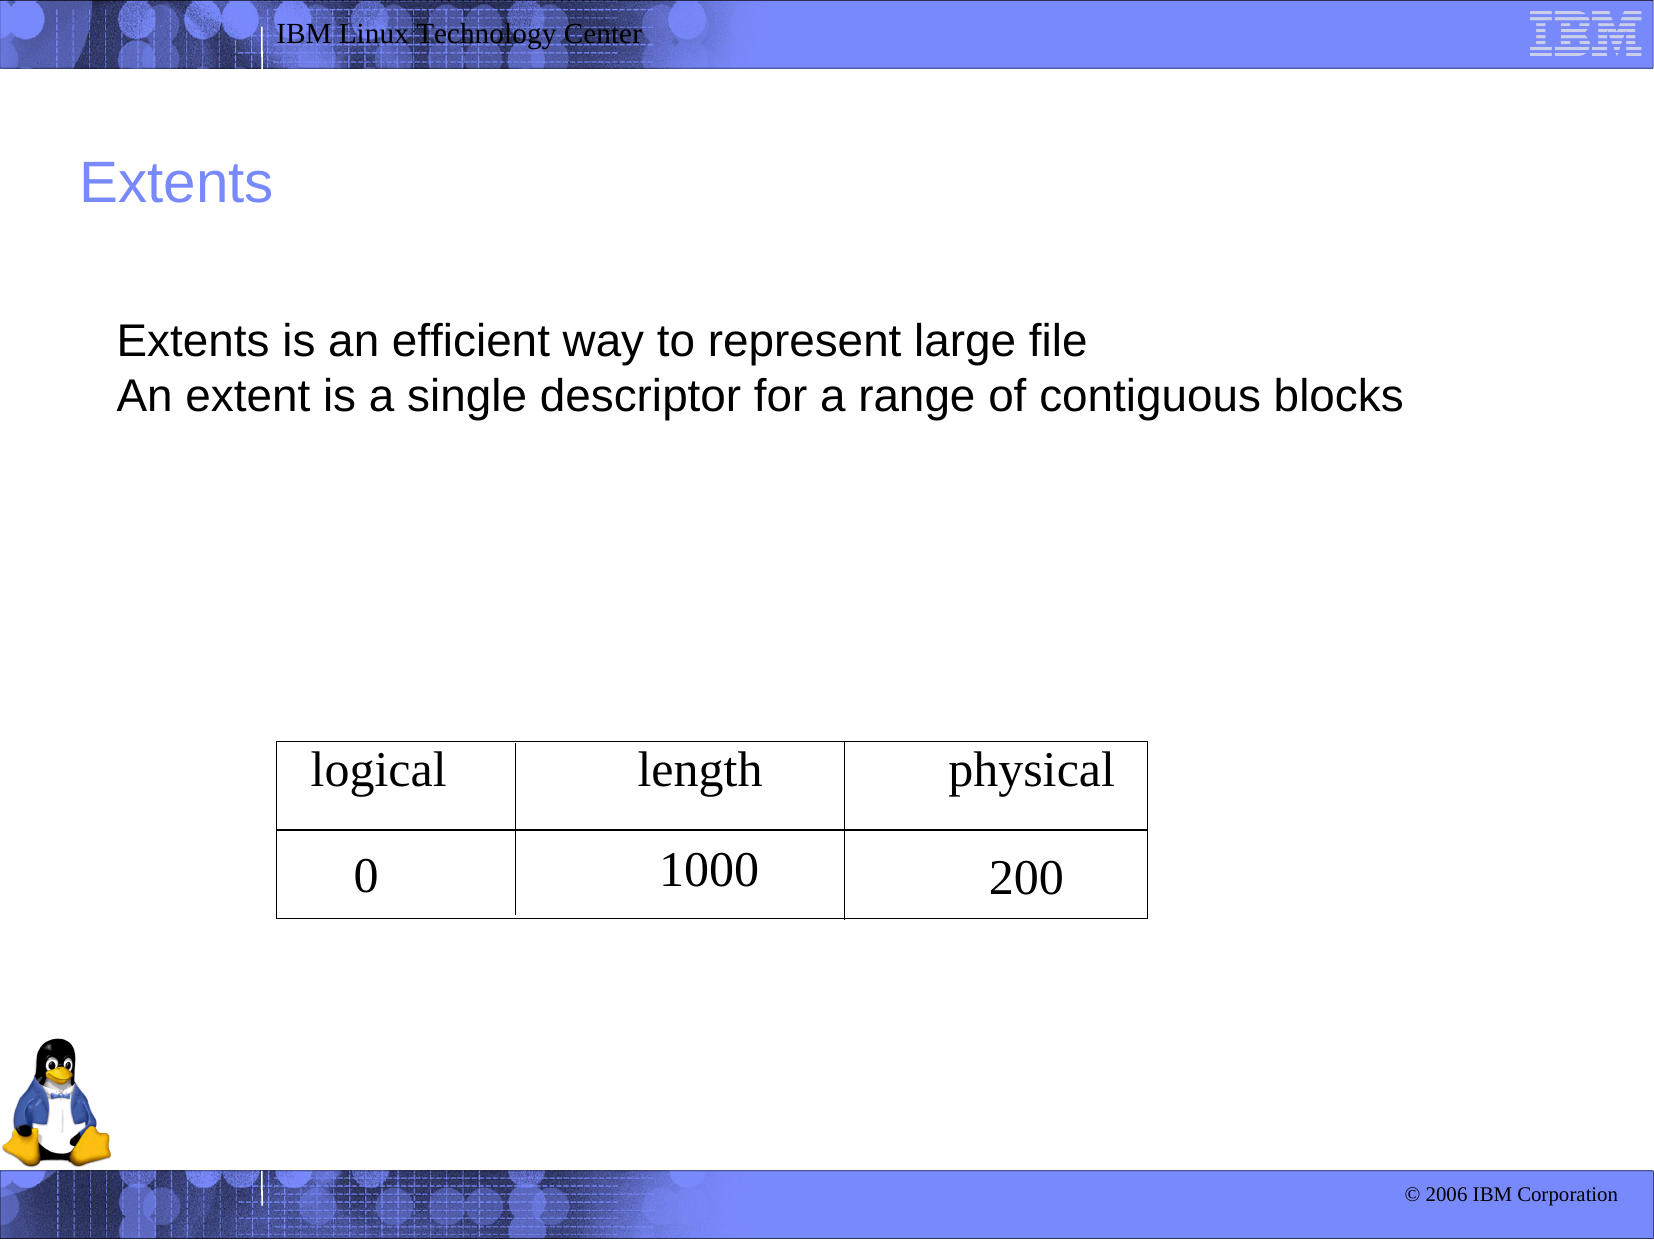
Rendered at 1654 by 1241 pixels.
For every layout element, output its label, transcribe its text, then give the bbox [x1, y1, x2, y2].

picture [1, 1172, 1653, 1238]
list Extents is an efficient way to represent large file An extent is a single descriptor for a range of contiguous blocks [116, 311, 1426, 952]
picture [1, 1, 1652, 67]
text_box 0 [353, 847, 379, 918]
text_box length [637, 742, 844, 817]
text_box logical [310, 742, 448, 812]
title Extents [79, 142, 1379, 225]
text_box physical [948, 742, 1116, 812]
picture [0, 1036, 113, 1169]
text_box 200 [988, 849, 1065, 920]
text_box 1000 [659, 842, 760, 912]
